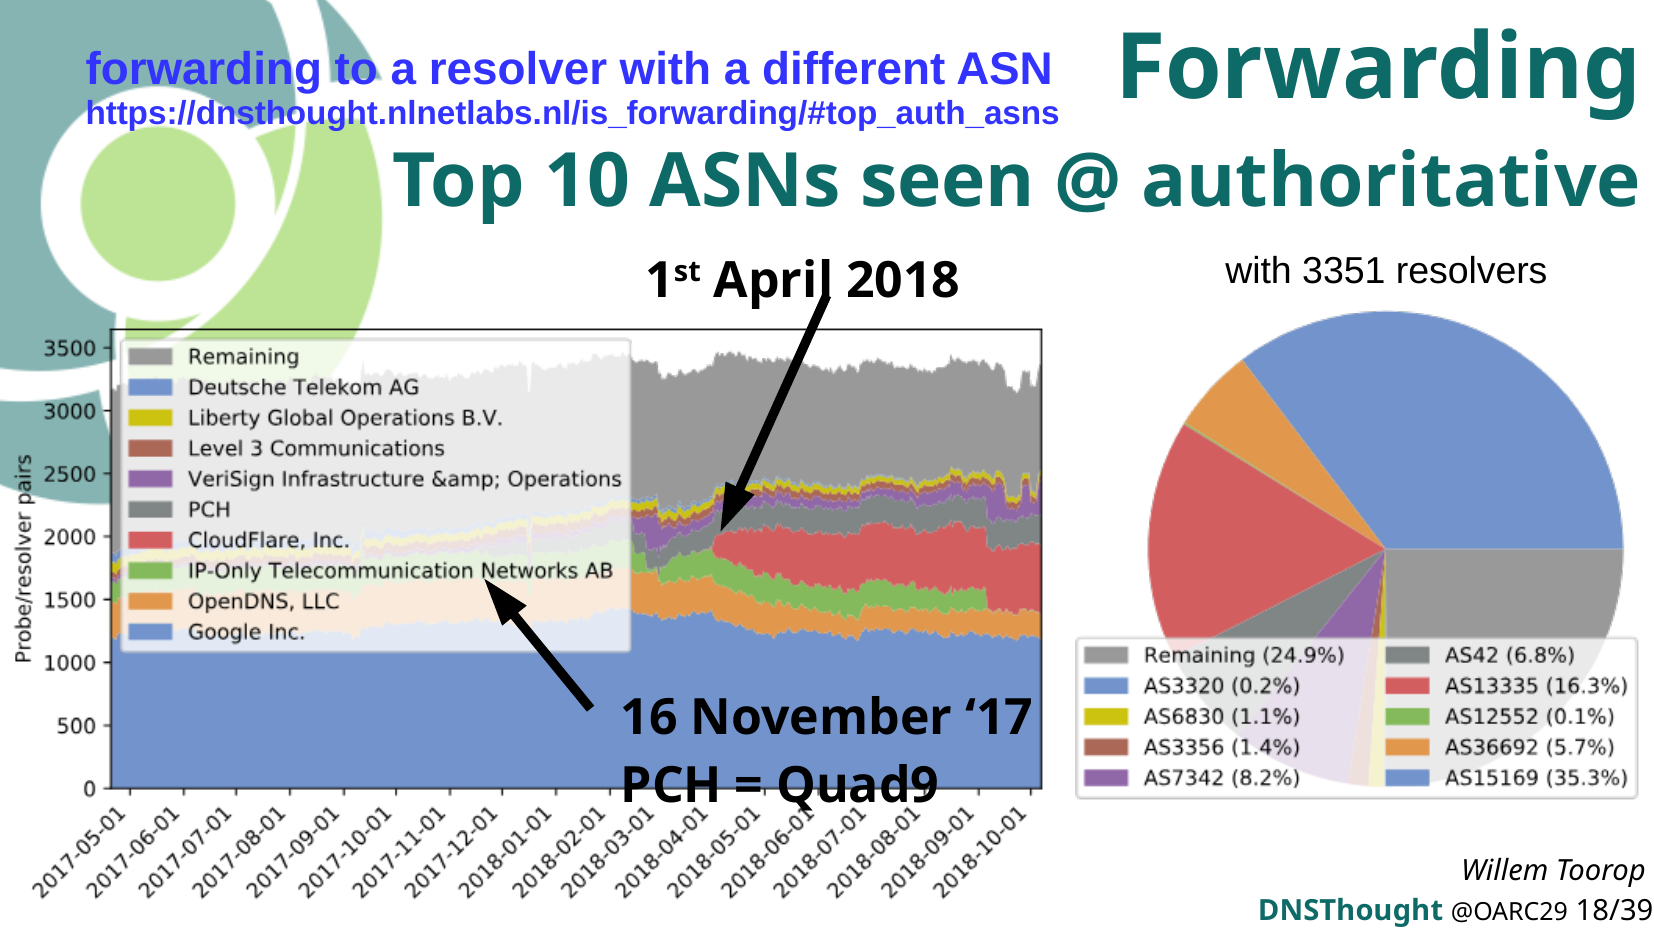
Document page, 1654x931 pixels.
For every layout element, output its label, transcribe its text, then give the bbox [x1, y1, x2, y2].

text_box forwarding to a resolver with a different ASN https://dnsthought.nlnetlabs.nl/is_forwarding/#top_auth_asns [70, 35, 1123, 125]
picture [0, 0, 1654, 918]
text_box with 3351 resolvers [1264, 242, 1654, 265]
title Forwarding Top 10 ASNs seen @ authoritative [82, 8, 1642, 221]
text_box 1st April 2018 [630, 236, 1264, 338]
text_box 16 November ‘17 PCH = Quad9 [605, 673, 1075, 863]
